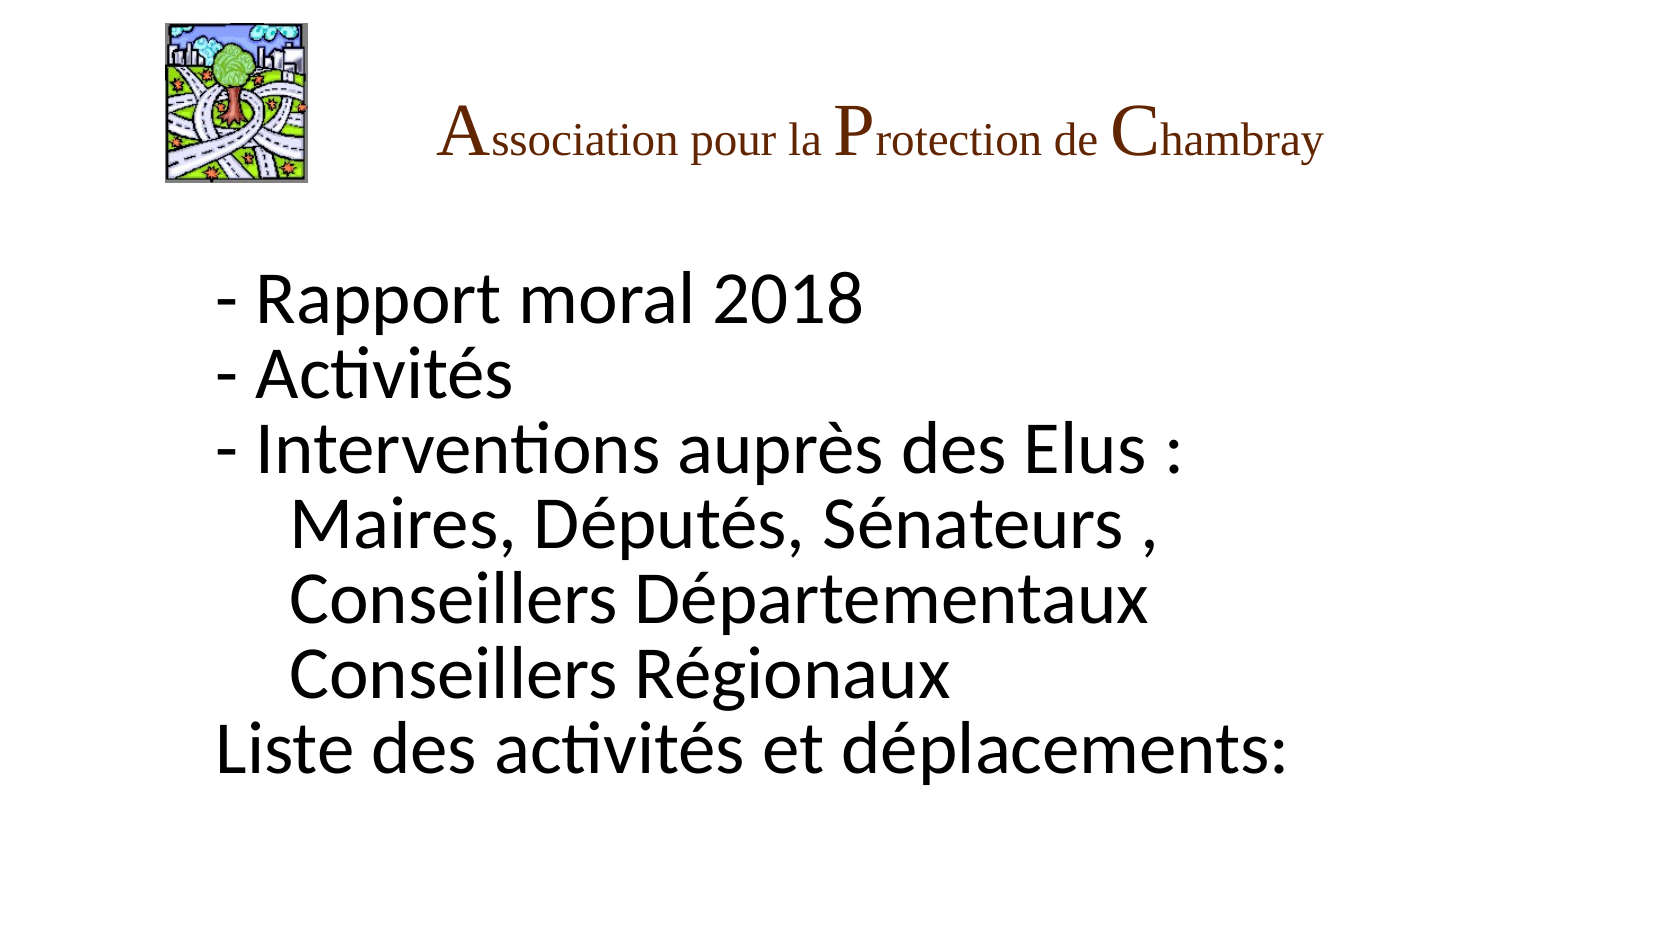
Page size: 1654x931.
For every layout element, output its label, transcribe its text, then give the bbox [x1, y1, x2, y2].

picture [165, 23, 308, 183]
text_box - Rapport moral 2018 - Activités - Interventions auprès des Elus : Maires, Députés, Sénateurs , Conseillers Départementaux Conseillers Régionaux Liste des activités et déplacements: [200, 259, 1453, 876]
text_box Association pour la Protection de Chambray [422, 81, 1446, 180]
